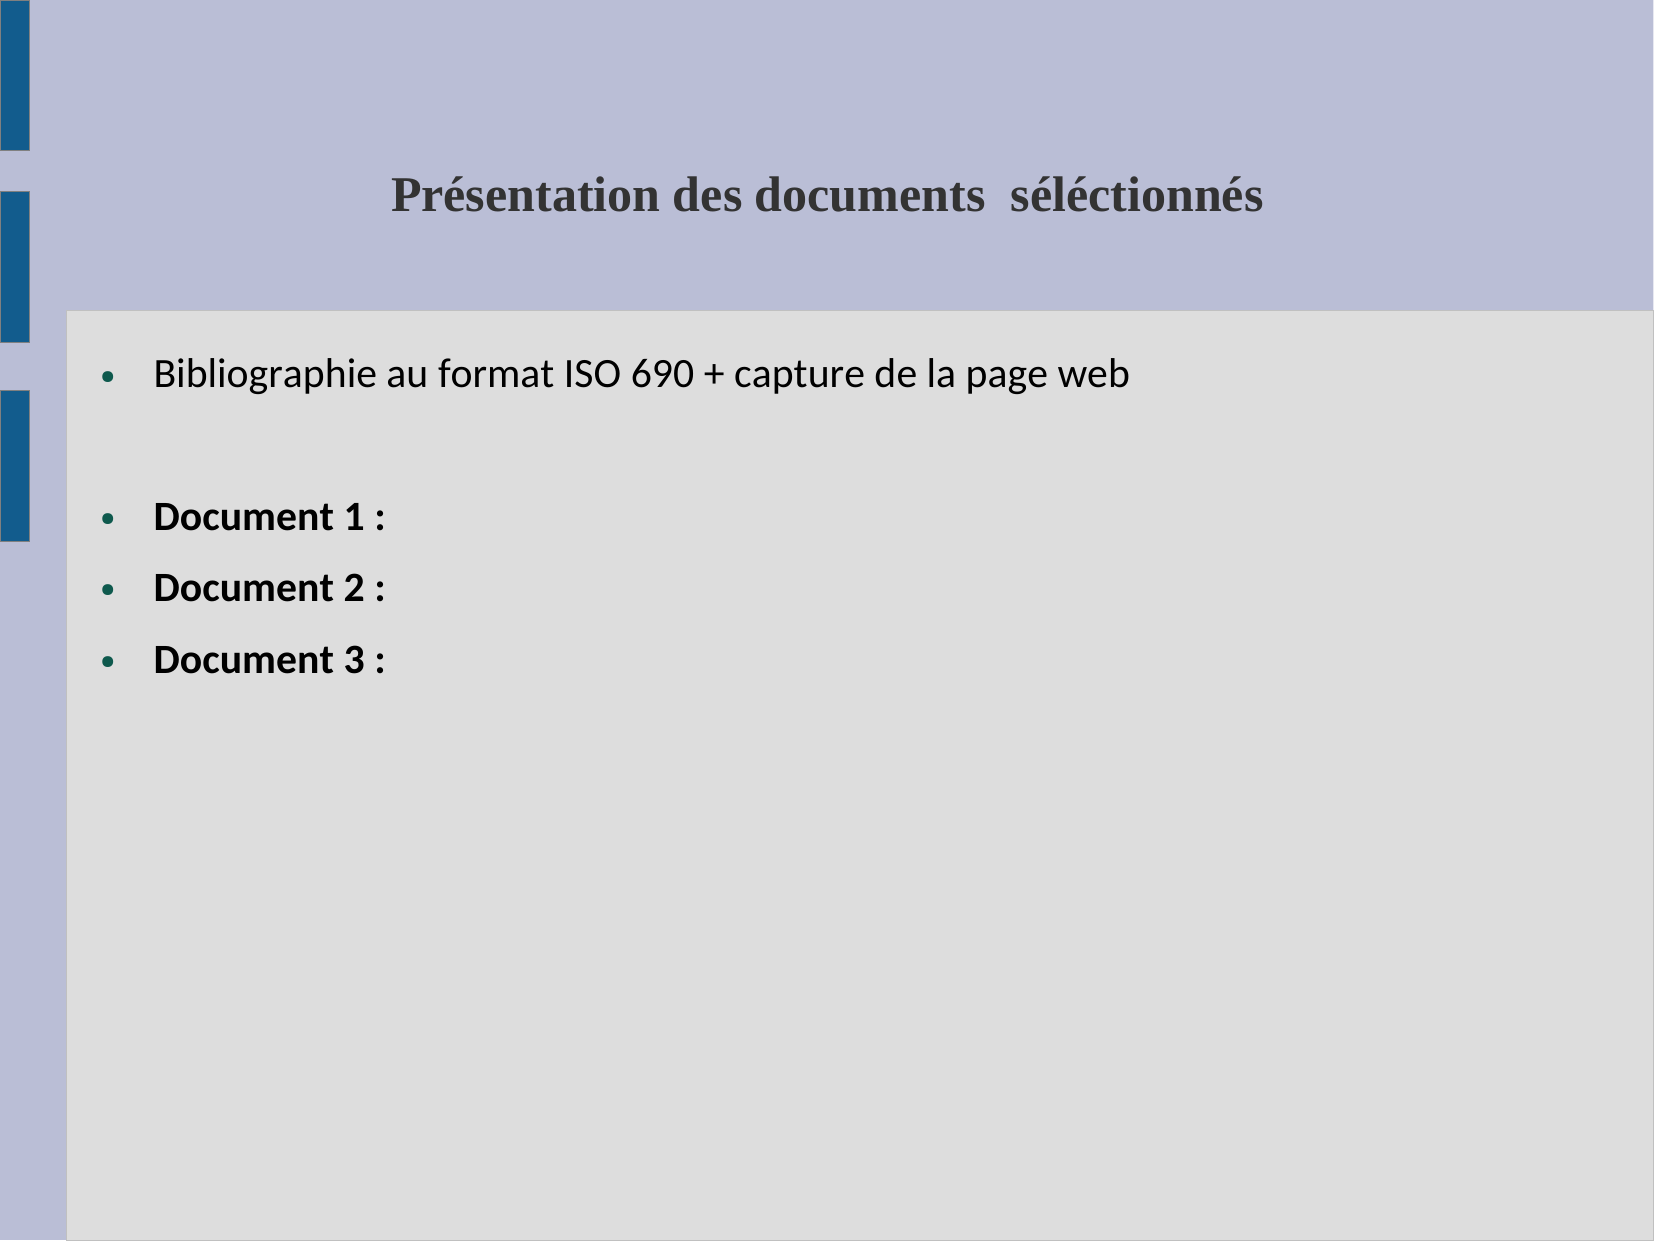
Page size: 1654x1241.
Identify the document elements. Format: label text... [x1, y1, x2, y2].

list Bibliographie au format ISO 690 + capture de la page web Document 1 : Document 2 : Document 3 : [82, 290, 1571, 1241]
title Présentation des documents séléctionnés [121, 91, 1534, 290]
